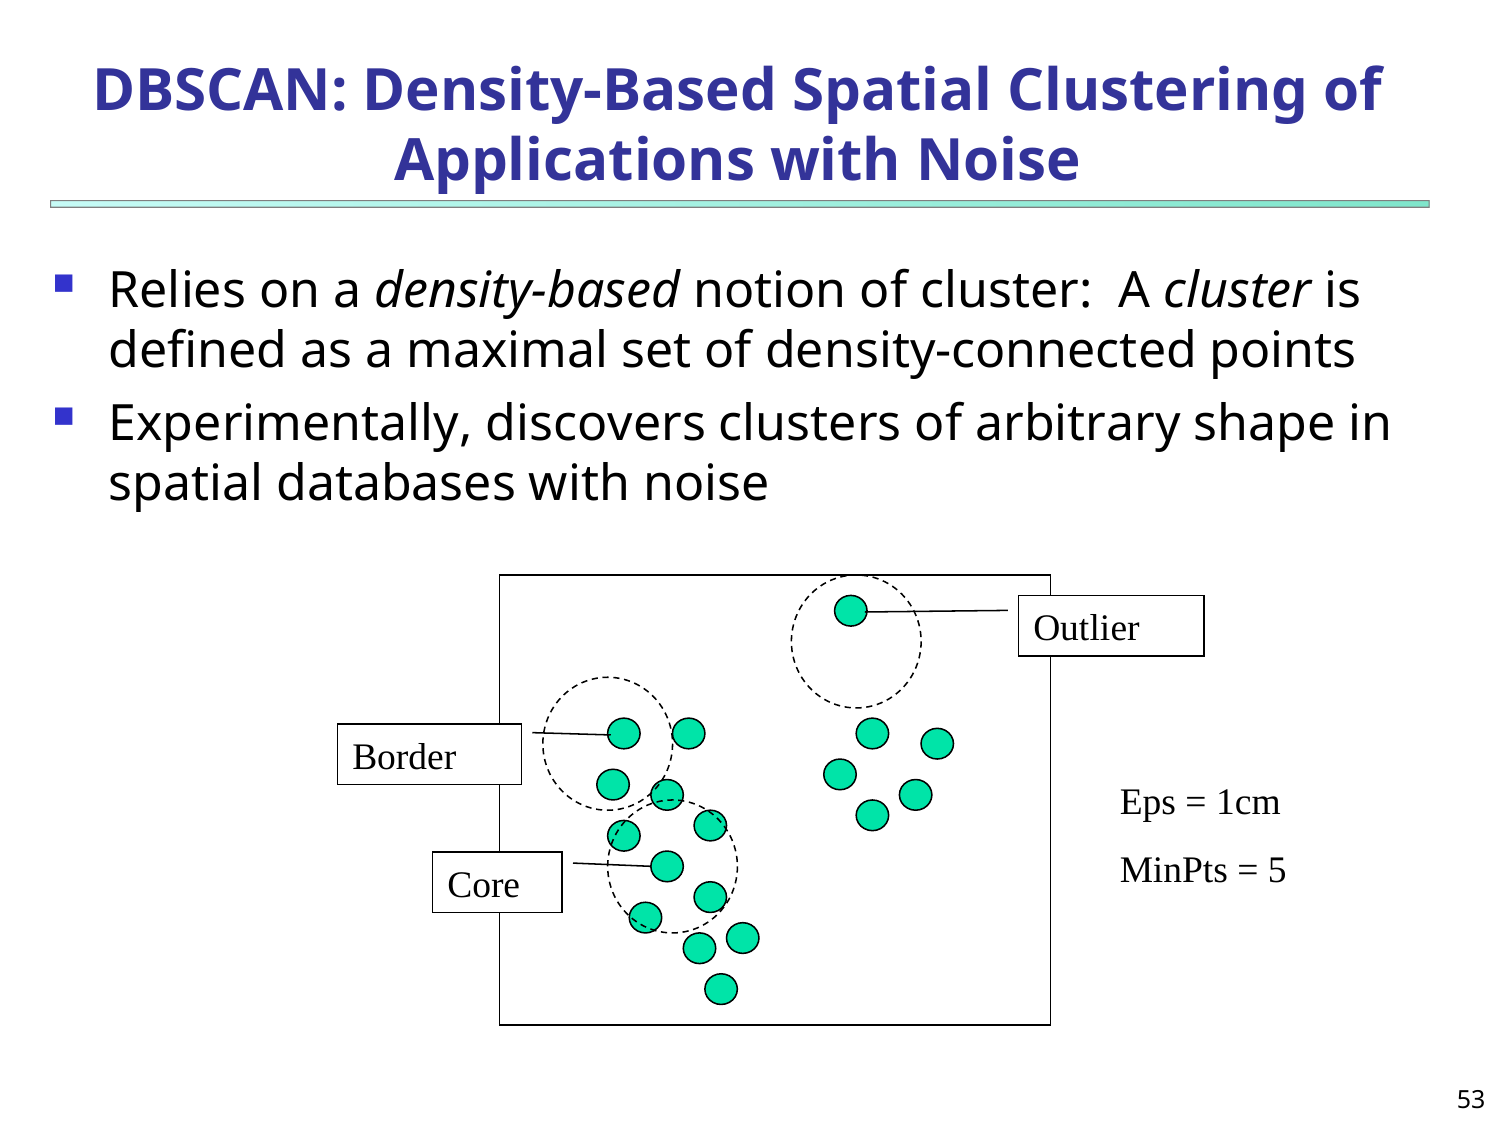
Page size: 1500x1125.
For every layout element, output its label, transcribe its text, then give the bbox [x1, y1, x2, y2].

list Relies on a density-based notion of cluster: A cluster is defined as a maximal set of density-connected points Experimentally, discovers clusters of arbitrary shape in spatial databases with noise [37, 249, 1438, 1076]
text_box Outlier [1019, 596, 1204, 656]
text_box Core [432, 852, 562, 912]
text_box <number> [1187, 1062, 1500, 1125]
text_box Border [337, 724, 521, 784]
title DBSCAN: Density-Based Spatial Clustering of Applications with Noise [37, 37, 1438, 201]
text_box Eps = 1cm MinPts = 5 [1104, 769, 1375, 899]
